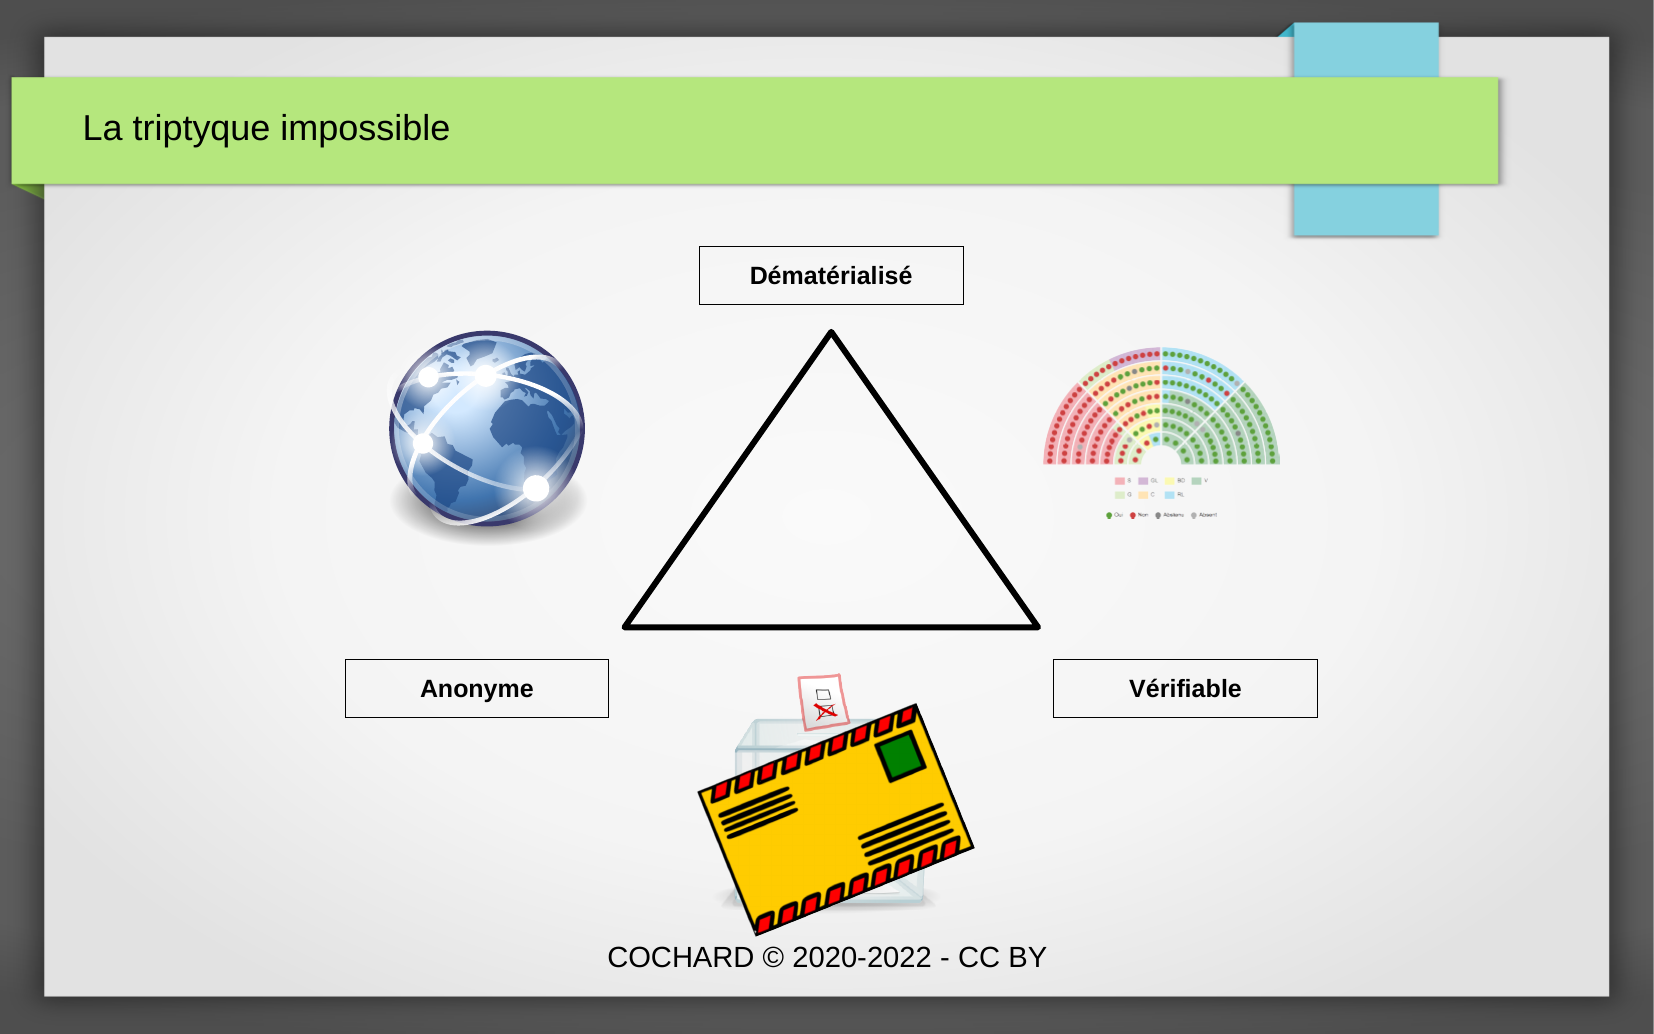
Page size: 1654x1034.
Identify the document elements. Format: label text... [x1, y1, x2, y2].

title La triptyque impossible [82, 78, 1264, 178]
subtitle [82, 249, 1571, 849]
text_box Dématérialisé [699, 246, 964, 305]
text_box Anonyme [345, 659, 609, 718]
picture [0, 0, 1654, 1034]
text_box Vérifiable [1053, 659, 1318, 718]
